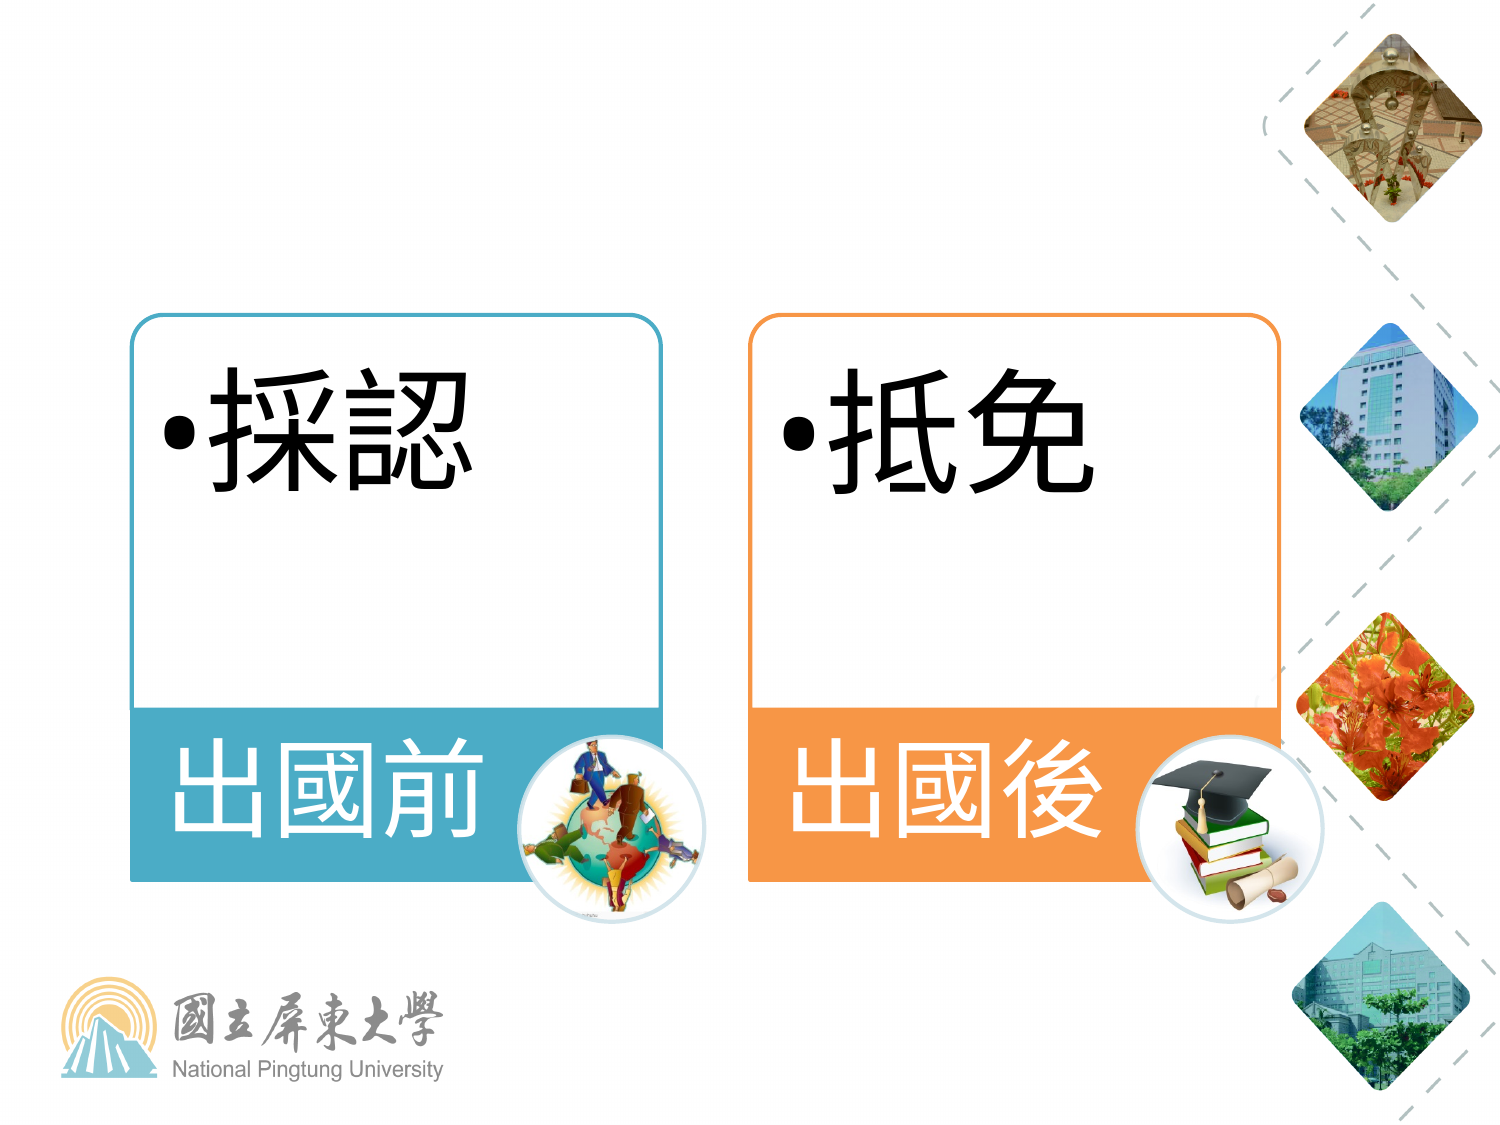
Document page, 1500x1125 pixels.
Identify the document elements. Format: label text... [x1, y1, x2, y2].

text_box 抵免 [750, 314, 1280, 709]
text_box [519, 736, 705, 922]
text_box 出國前 [131, 709, 661, 880]
text_box [1137, 736, 1323, 922]
text_box 出國後 [750, 709, 1280, 880]
text_box 採認 [131, 314, 661, 709]
